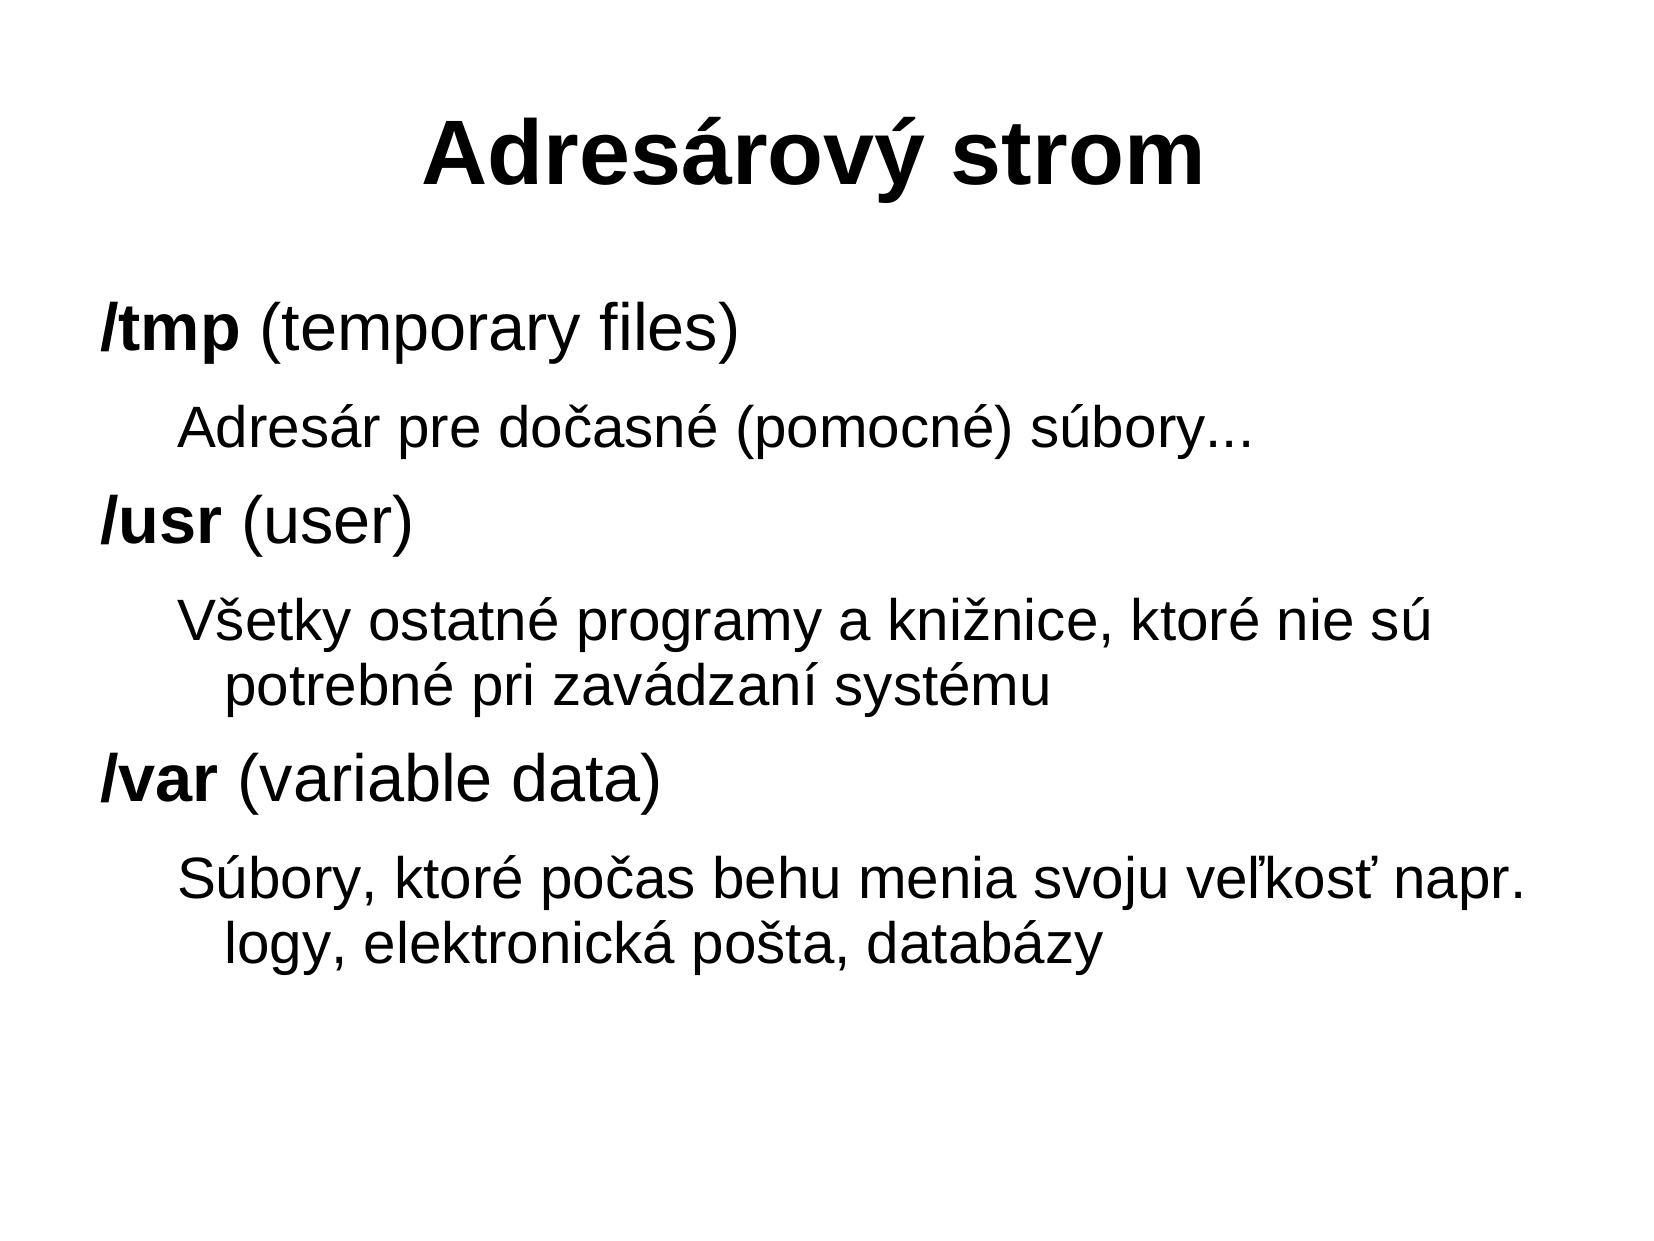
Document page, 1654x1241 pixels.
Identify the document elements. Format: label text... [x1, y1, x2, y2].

title Adresárový strom [82, 49, 1571, 257]
list /tmp (temporary files) Adresár pre dočasné (pomocné) súbory... /usr (user) Všetky ostatné programy a knižnice, ktoré nie sú potrebné pri zavádzaní systému /var (variable data) Súbory, ktoré počas behu menia svoju veľkosť napr. logy, elektronická pošta, databázy [82, 290, 1571, 1109]
